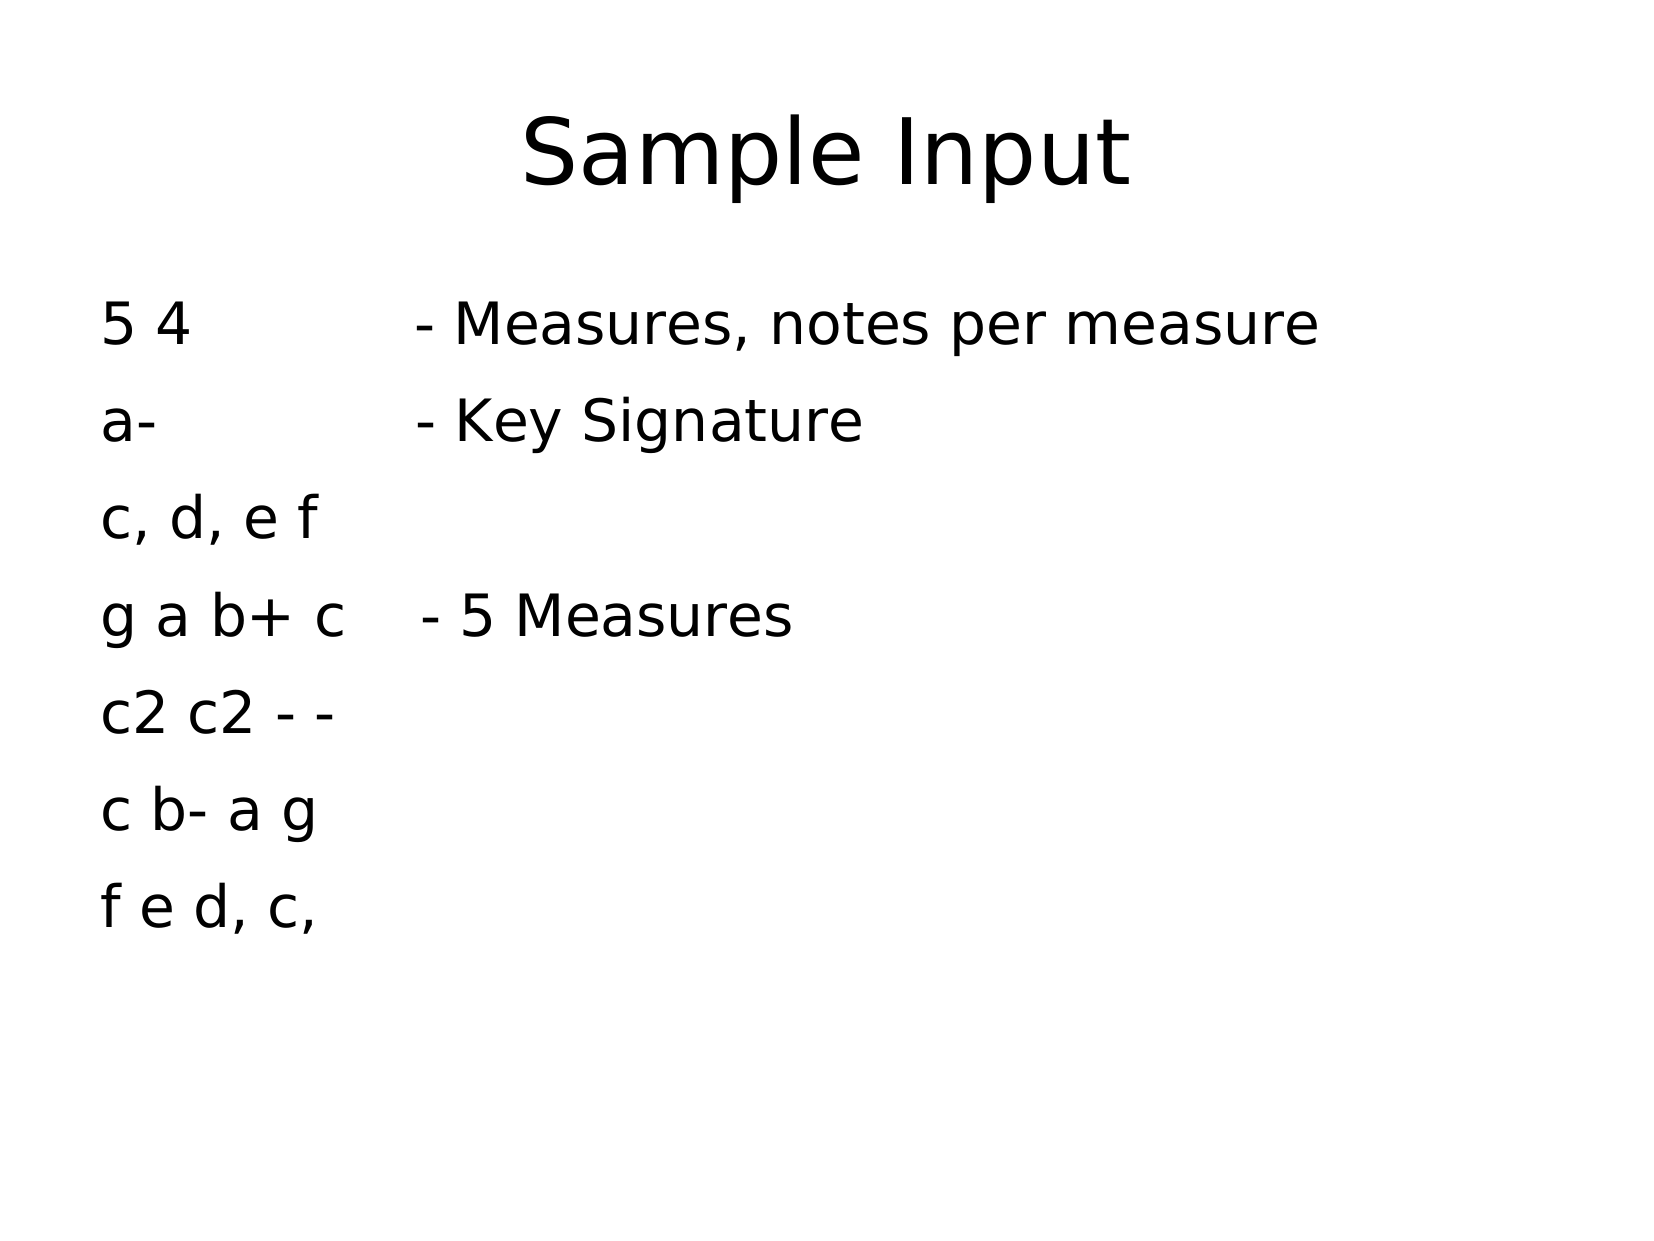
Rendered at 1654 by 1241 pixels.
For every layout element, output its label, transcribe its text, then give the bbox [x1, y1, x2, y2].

list 5 4 - Measures, notes per measure a- - Key Signature c, d, e f g a b+ c - 5 Measures c2 c2 - - c b- a g f e d, c, [82, 290, 1571, 1095]
title Sample Input [82, 56, 1571, 250]
